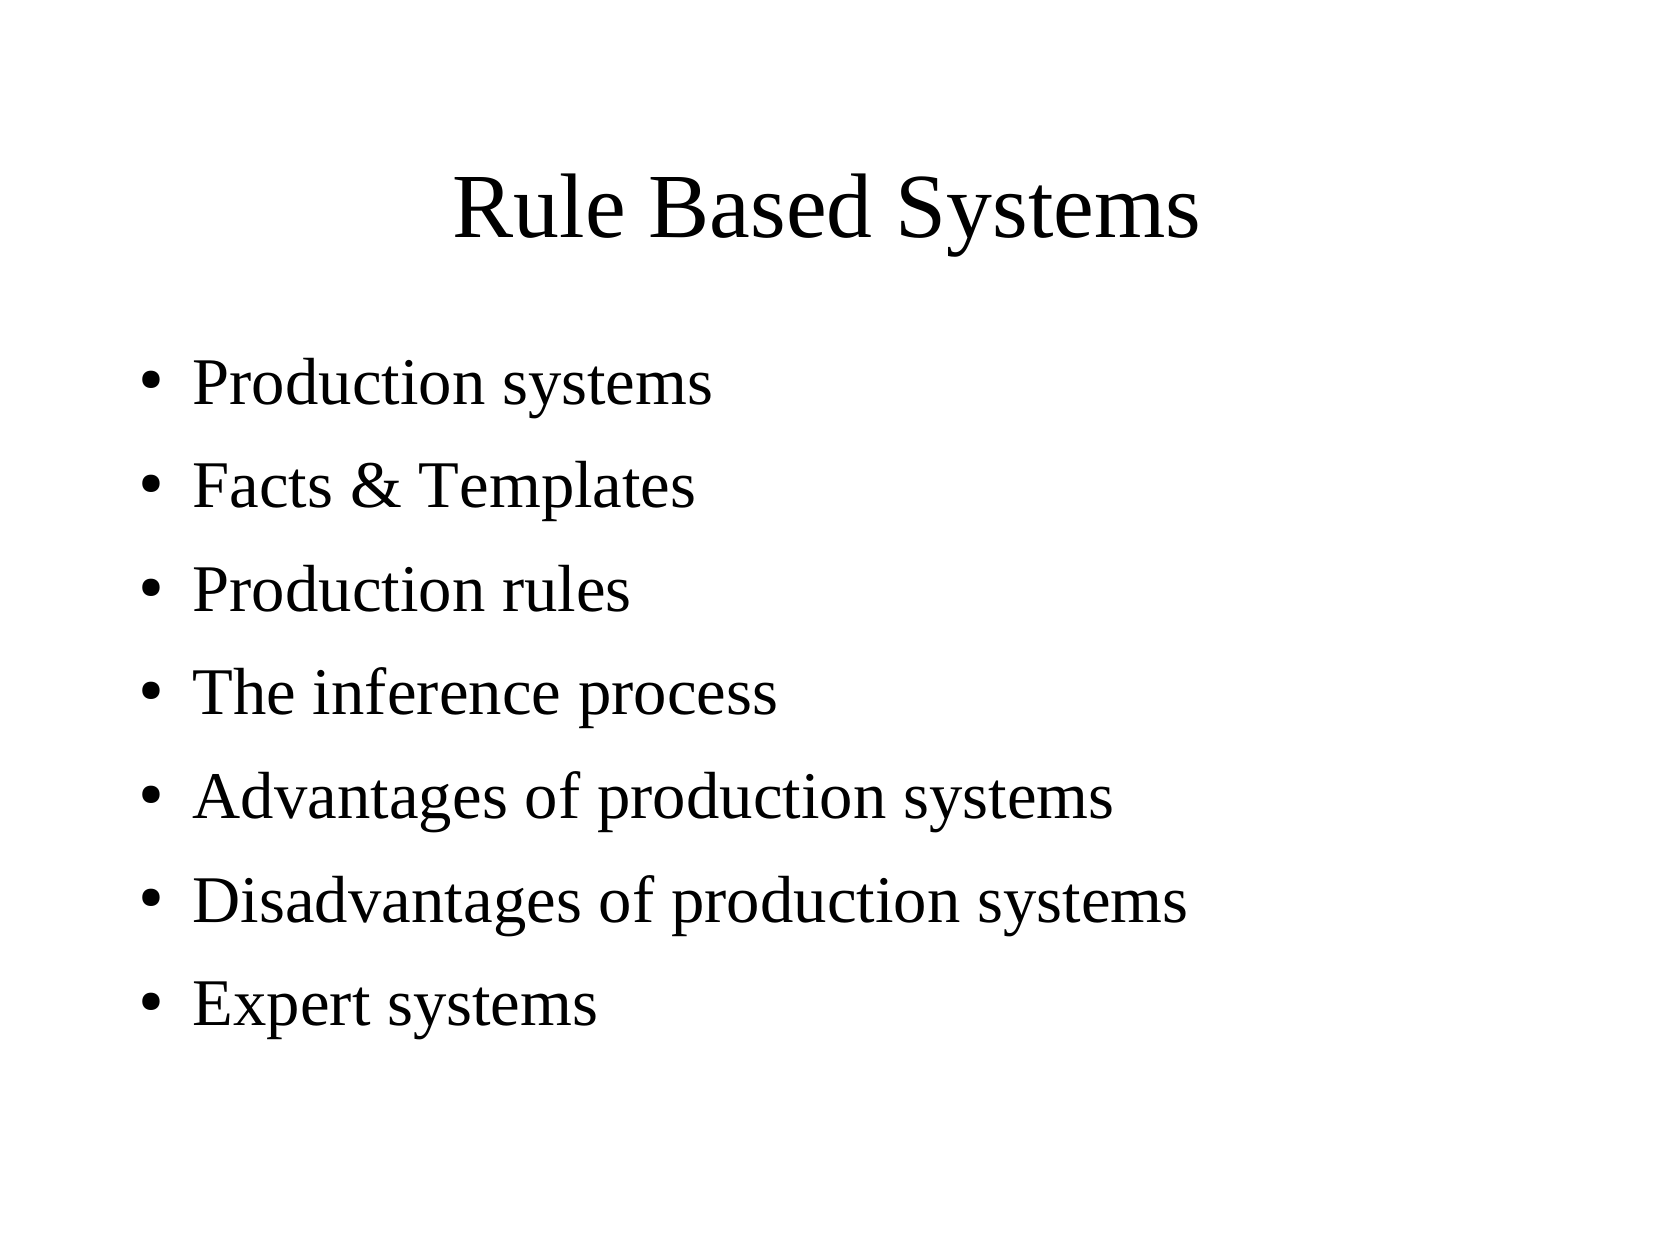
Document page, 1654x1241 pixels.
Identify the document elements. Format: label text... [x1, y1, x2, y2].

title Rule Based Systems [121, 102, 1534, 311]
list Production systems Facts & Templates Production rules The inference process Advantages of production systems Disadvantages of production systems Expert systems [121, 344, 1534, 1127]
